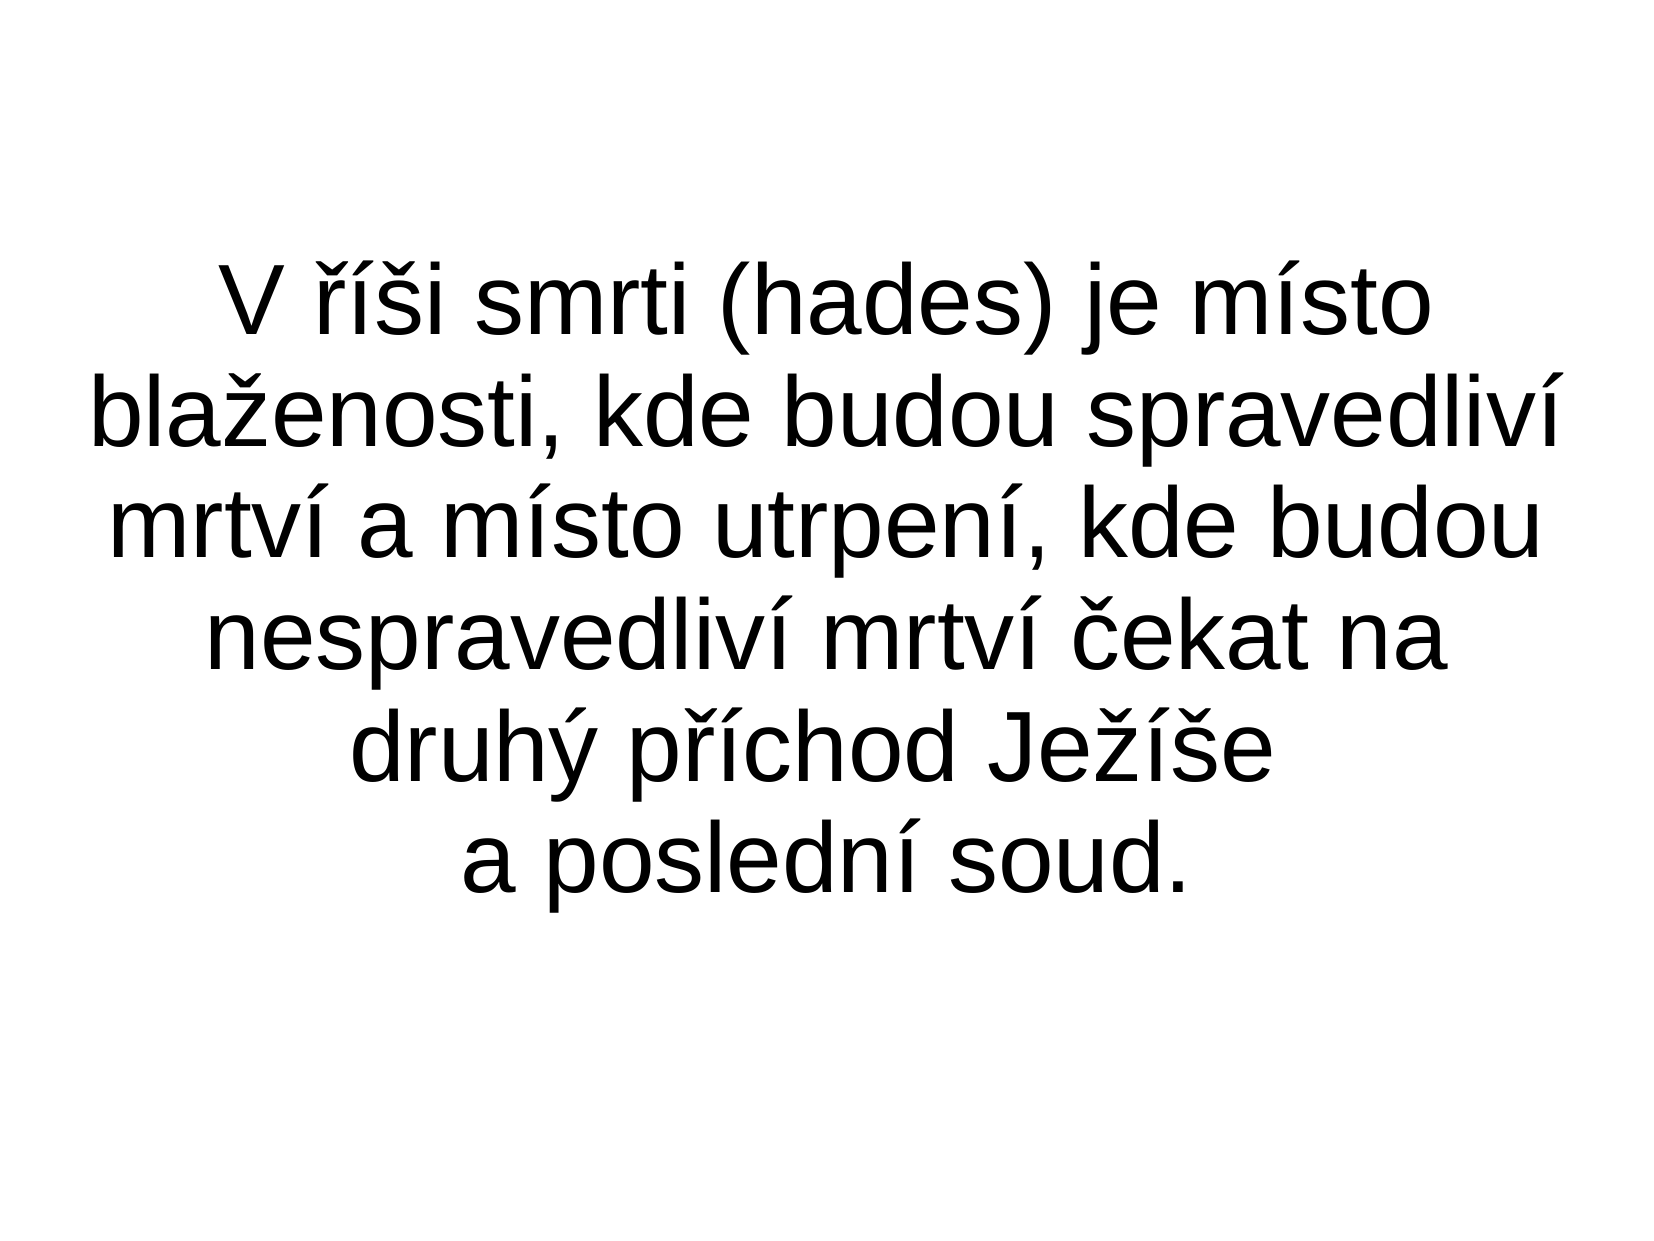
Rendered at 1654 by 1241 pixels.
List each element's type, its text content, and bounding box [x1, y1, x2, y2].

subtitle V říši smrti (hades) je místo blaženosti, kde budou spravedliví mrtví a místo utrpení, kde budou nespravedliví mrtví čekat na druhý příchod Ježíše a poslední soud. [82, 49, 1571, 1109]
